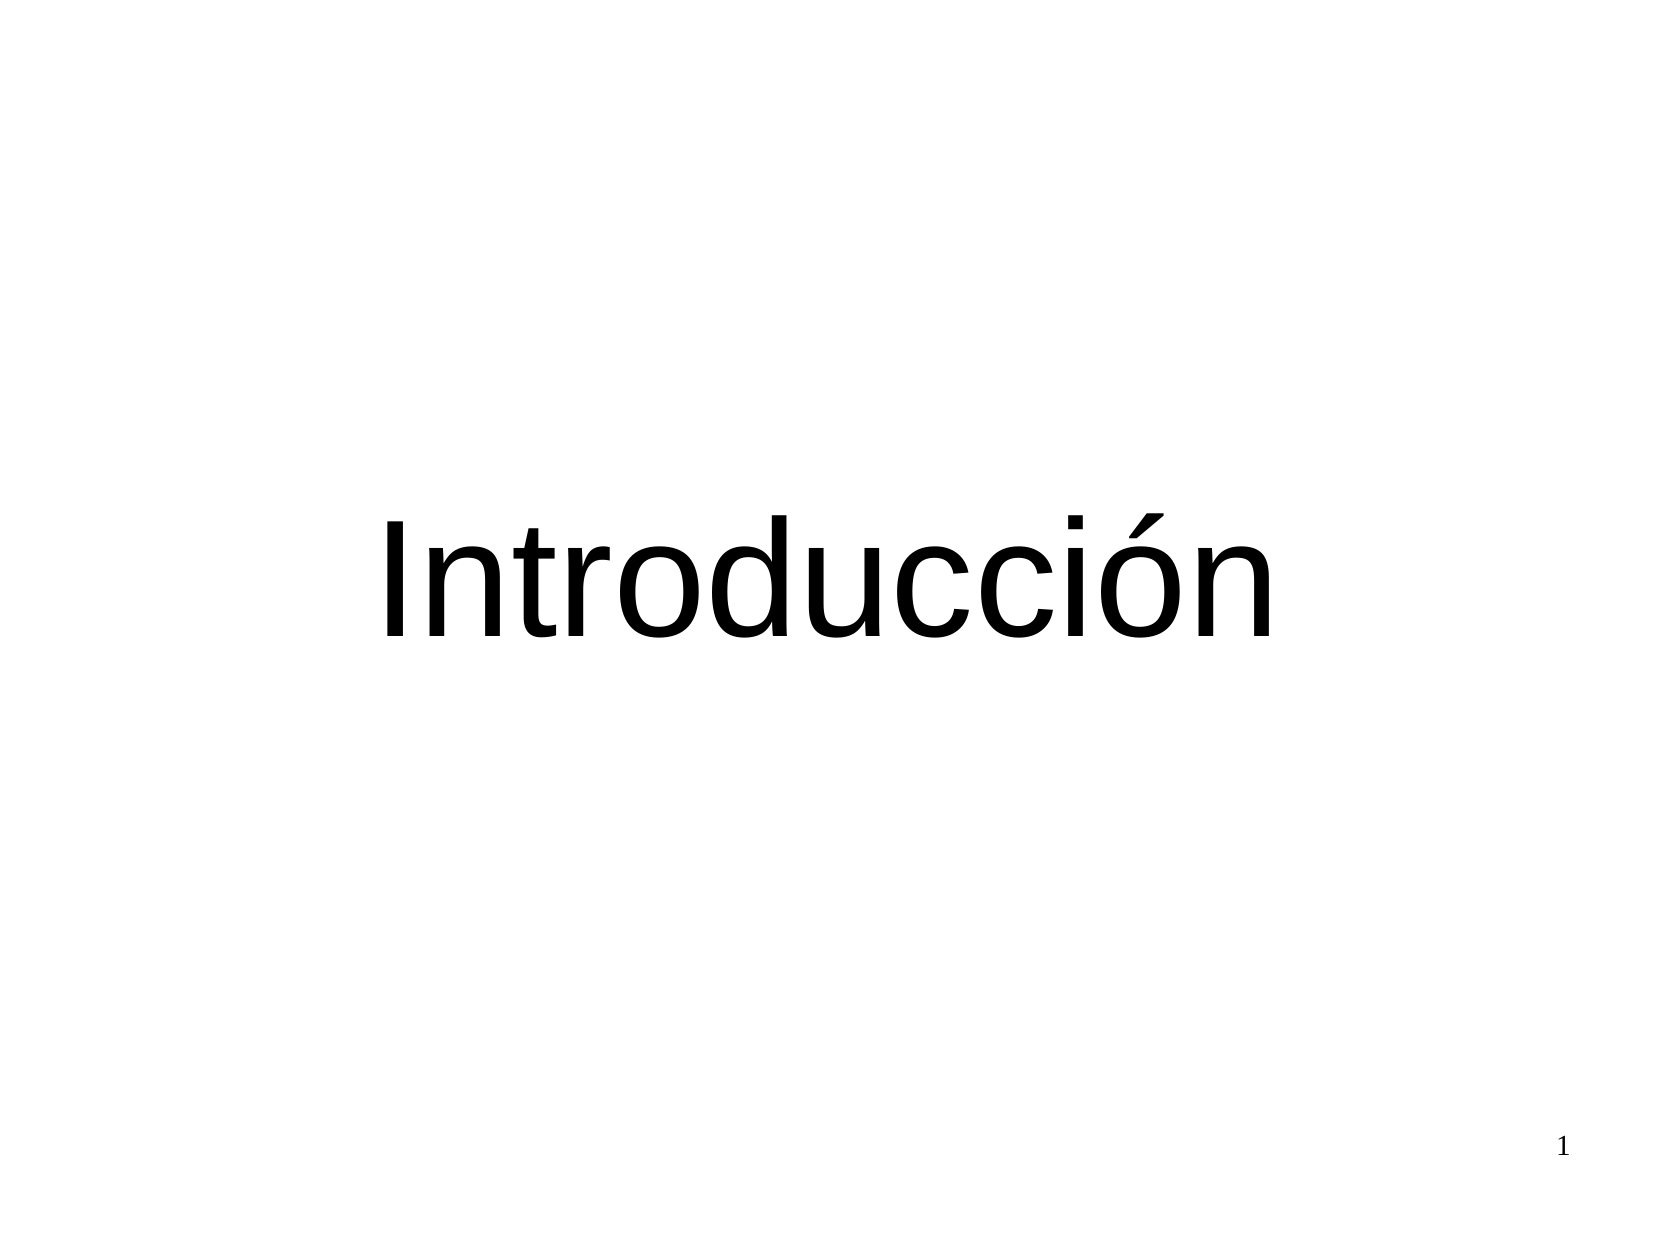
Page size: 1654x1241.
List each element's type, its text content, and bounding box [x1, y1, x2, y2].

subtitle Introducción [82, 56, 1571, 1102]
